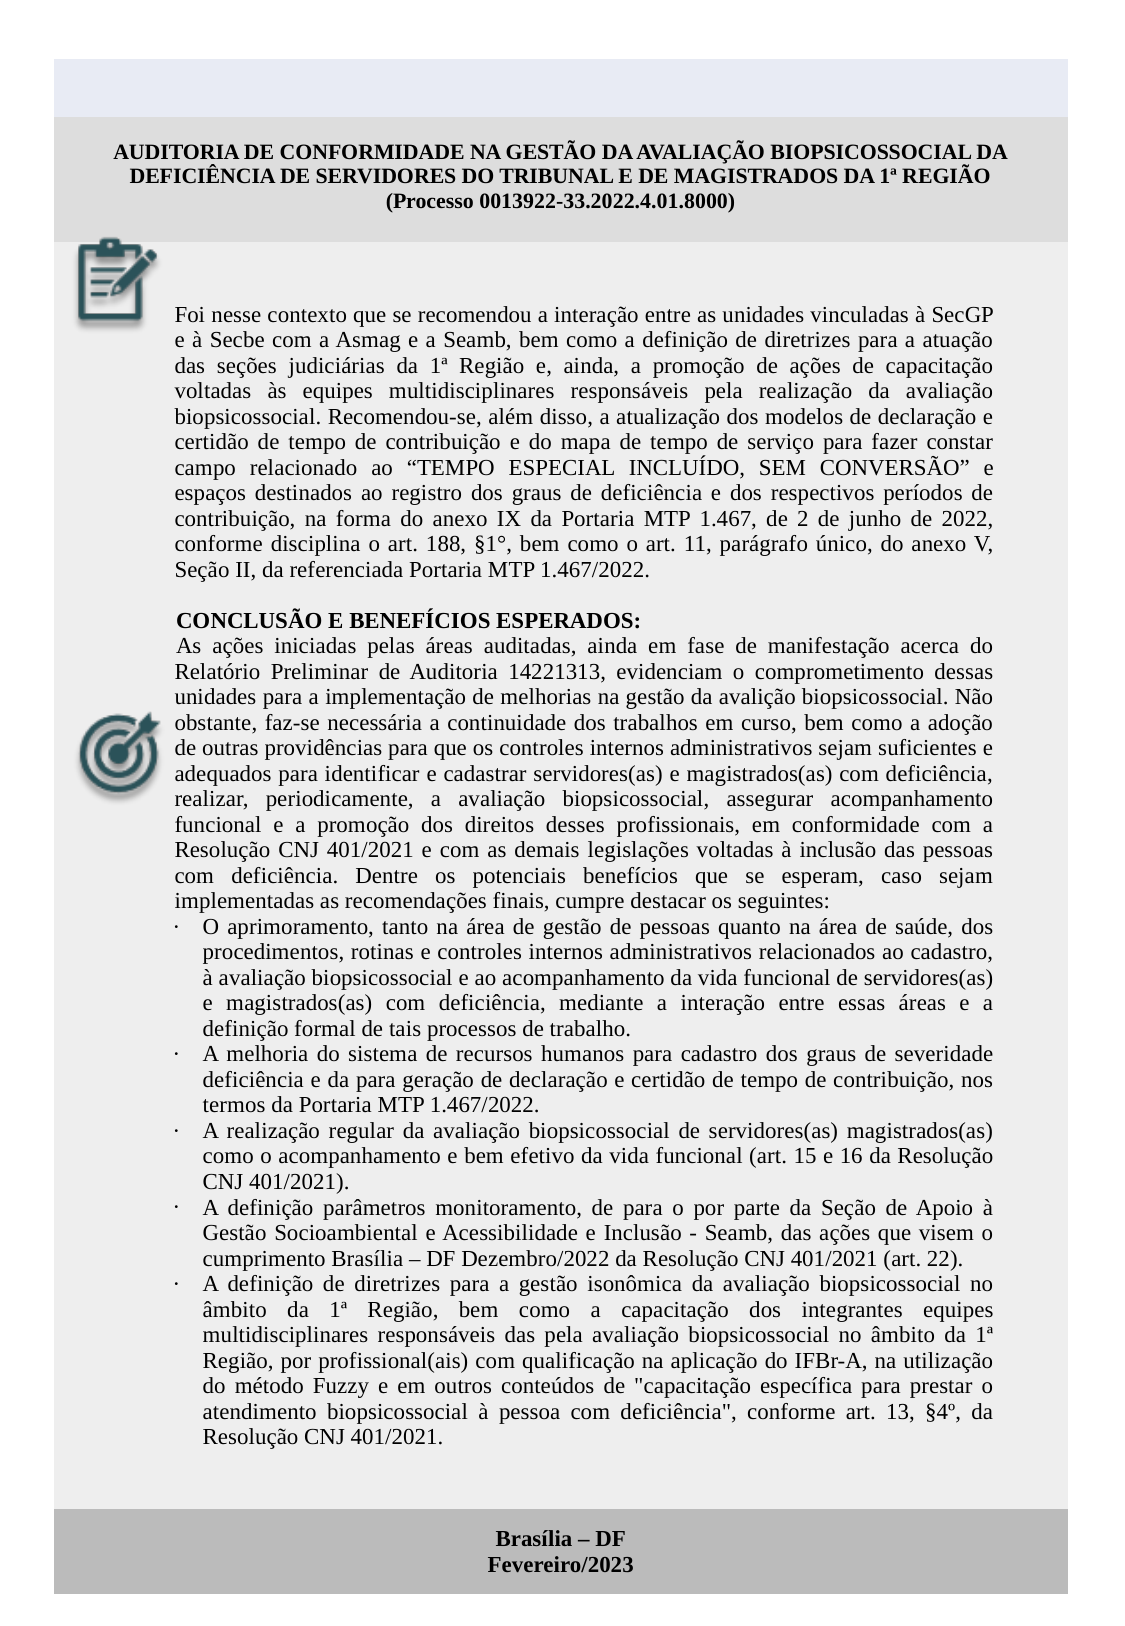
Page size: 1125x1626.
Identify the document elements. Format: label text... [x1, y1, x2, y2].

table_cell AUDITORIA DE CONFORMIDADE NA GESTÃO DA AVALIAÇÃO BIOPSICOSSOCIAL DA DEFICIÊNCIA DE SERVIDORES DO TRIBUNAL E DE MAGISTRADOS DA 1ª REGIÃO (Processo 0013922-33.2022.4.01.8000) [54, 117, 1068, 242]
table_cell Foi nesse contexto que se recomendou a interação entre as unidades vinculadas à SecGP e à Secbe com a Asmag e a Seamb, bem como a definição de diretrizes para a atuação das seções judiciárias da 1ª Região e, ainda, a promoção de ações de capacitação voltadas às equipes multidisciplinares responsáveis pela realização da avaliação biopsicossocial. Recomendou-se, além disso, a atualização dos modelos de declaração e certidão de tempo de contribuição e do mapa de tempo de serviço para fazer constar campo relacionado ao “TEMPO ESPECIAL INCLUÍDO, SEM CONVERSÃO” e espaços destinados ao registro dos graus de deficiência e dos respectivos períodos de contribuição, na forma do anexo IX da Portaria MTP 1.467, de 2 de junho de 2022, conforme disciplina o art. 188, §1°, bem como o art. 11, parágrafo único, do anexo V, Seção II, da referenciada Portaria MTP 1.467/2022. CONCLUSÃO E BENEFÍCIOS ESPERADOS: As ações iniciadas pelas áreas auditadas, ainda em fase de manifestação acerca do Relatório Preliminar de Auditoria 14221313, evidenciam o comprometimento dessas unidades para a implementação de melhorias na gestão da avalição biopsicossocial. Não obstante, faz-se necessária a continuidade dos trabalhos em curso, bem como a adoção de outras providências para que os controles internos administrativos sejam suficientes e adequados para identificar e cadastrar servidores(as) e magistrados(as) com deficiência, realizar, periodicamente, a avaliação biopsicossocial, assegurar acompanhamento funcional e a promoção dos direitos desses profissionais, em conformidade com a Resolução CNJ 401/2021 e com as demais legislações voltadas à inclusão das pessoas com deficiência. Dentre os potenciais benefícios que se esperam, caso sejam implementadas as recomendações finais, cumpre destacar os seguintes: O aprimoramento, tanto na área de gestão de pessoas quanto na área de saúde, dos procedimentos, rotinas e controles internos administrativos relacionados ao cadastro, à avaliação biopsicossocial e ao acompanhamento da vida funcional de servidores(as) e magistrados(as) com deficiência, mediante a interação entre essas áreas e a definição formal de tais processos de trabalho. A melhoria do sistema de recursos humanos para cadastro dos graus de severidade deficiência e da para geração de declaração e certidão de tempo de contribuição, nos termos da Portaria MTP 1.467/2022. A realização regular da avaliação biopsicossocial de servidores(as) magistrados(as) como o acompanhamento e bem efetivo da vida funcional (art. 15 e 16 da Resolução CNJ 401/2021). A definição parâmetros monitoramento, de para o por parte da Seção de Apoio à Gestão Socioambiental e Acessibilidade e Inclusão - Seamb, das ações que visem o cumprimento Brasília – DF Dezembro/2022 da Resolução CNJ 401/2021 (art. 22). A definição de diretrizes para a gestão isonômica da avaliação biopsicossocial no âmbito da 1ª Região, bem como a capacitação dos integrantes equipes multidisciplinares responsáveis das pela avaliação biopsicossocial no âmbito da 1ª Região, por profissional(ais) com qualificação na aplicação do IFBr-A, na utilização do método Fuzzy e em outros conteúdos de "capacitação específica para prestar o atendimento biopsicossocial à pessoa com deficiência", conforme art. 13, §4º, da Resolução CNJ 401/2021. [142, 242, 1027, 1509]
picture [61, 700, 180, 819]
table_cell [1027, 242, 1068, 1509]
table_cell [54, 346, 142, 1509]
table_header [54, 59, 1068, 117]
picture [54, 227, 173, 346]
table_cell Brasília – DF Fevereiro/2023 [54, 1509, 1068, 1594]
